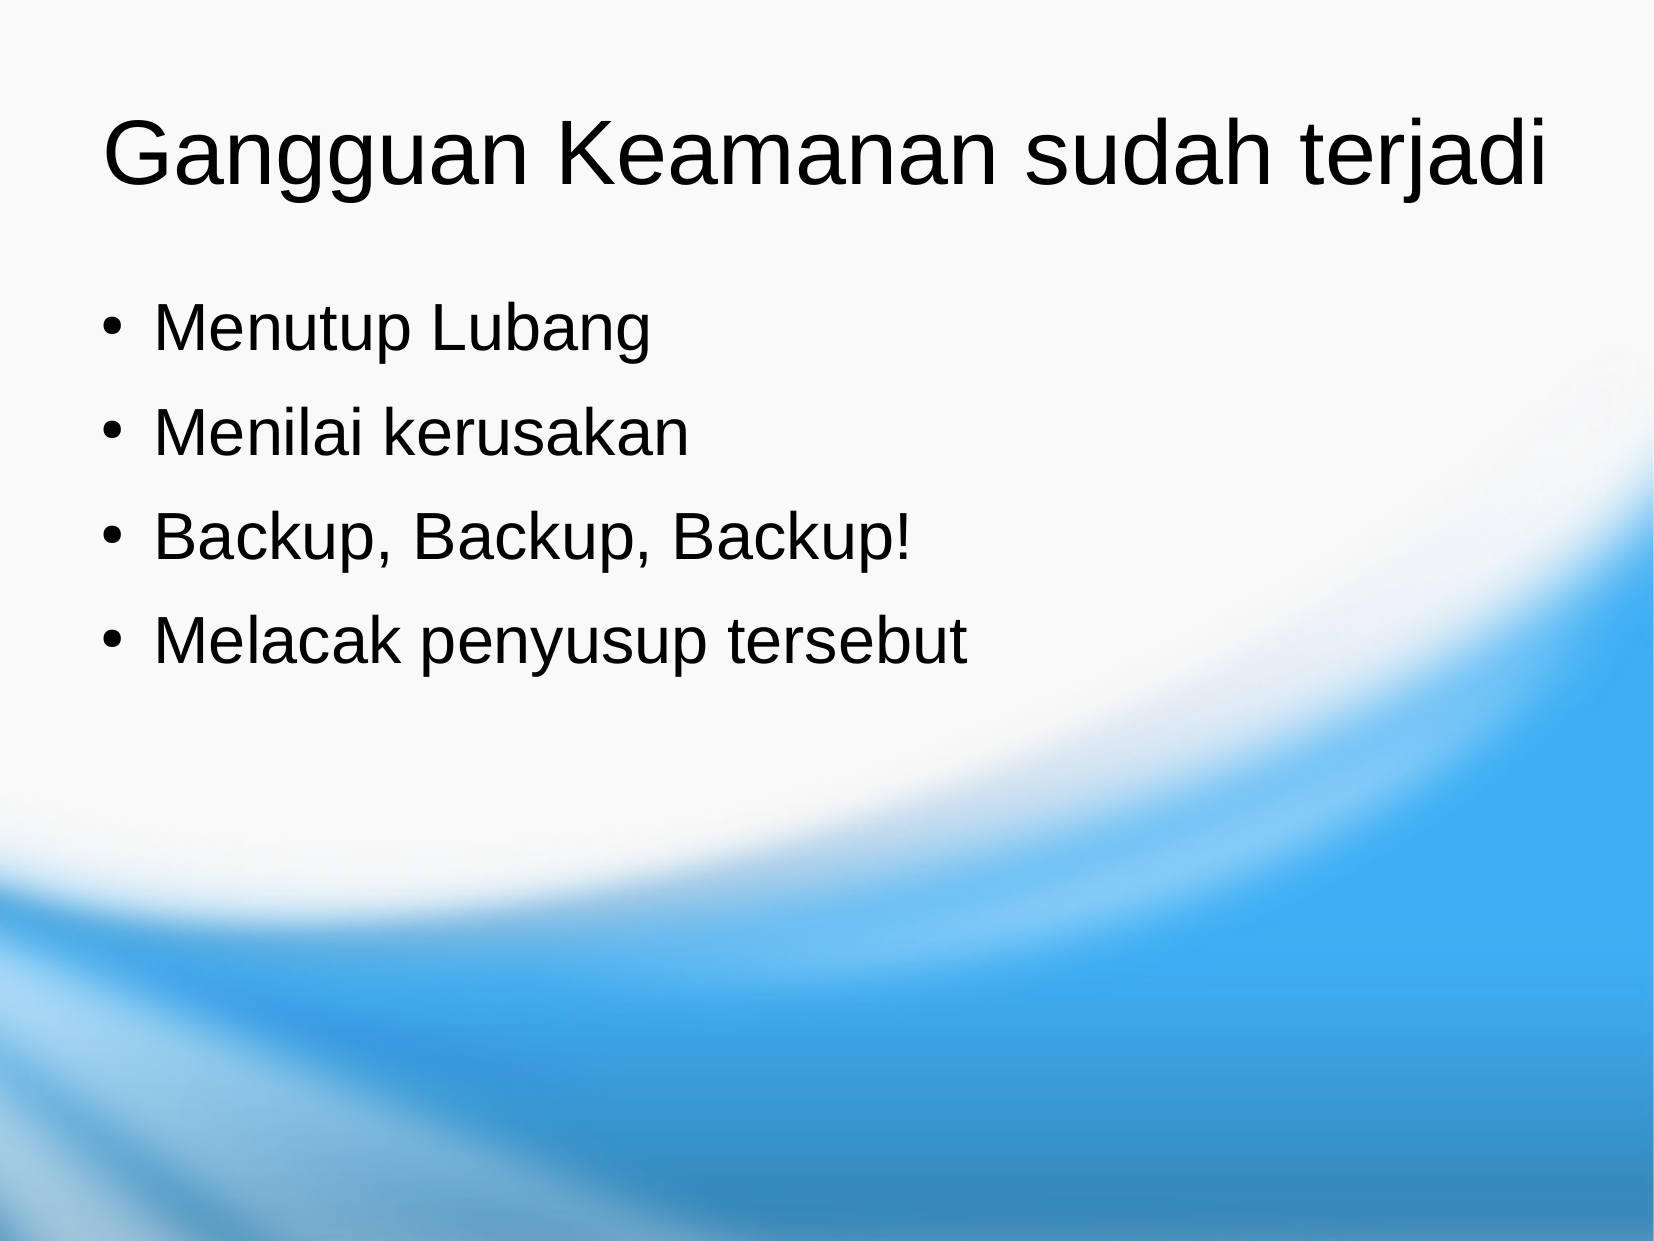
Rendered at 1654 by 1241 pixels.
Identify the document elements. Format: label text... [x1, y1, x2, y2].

list Menutup Lubang Menilai kerusakan Backup, Backup, Backup! Melacak penyusup tersebut [82, 290, 1571, 1109]
picture [0, 0, 1654, 1241]
title Gangguan Keamanan sudah terjadi [82, 49, 1571, 257]
